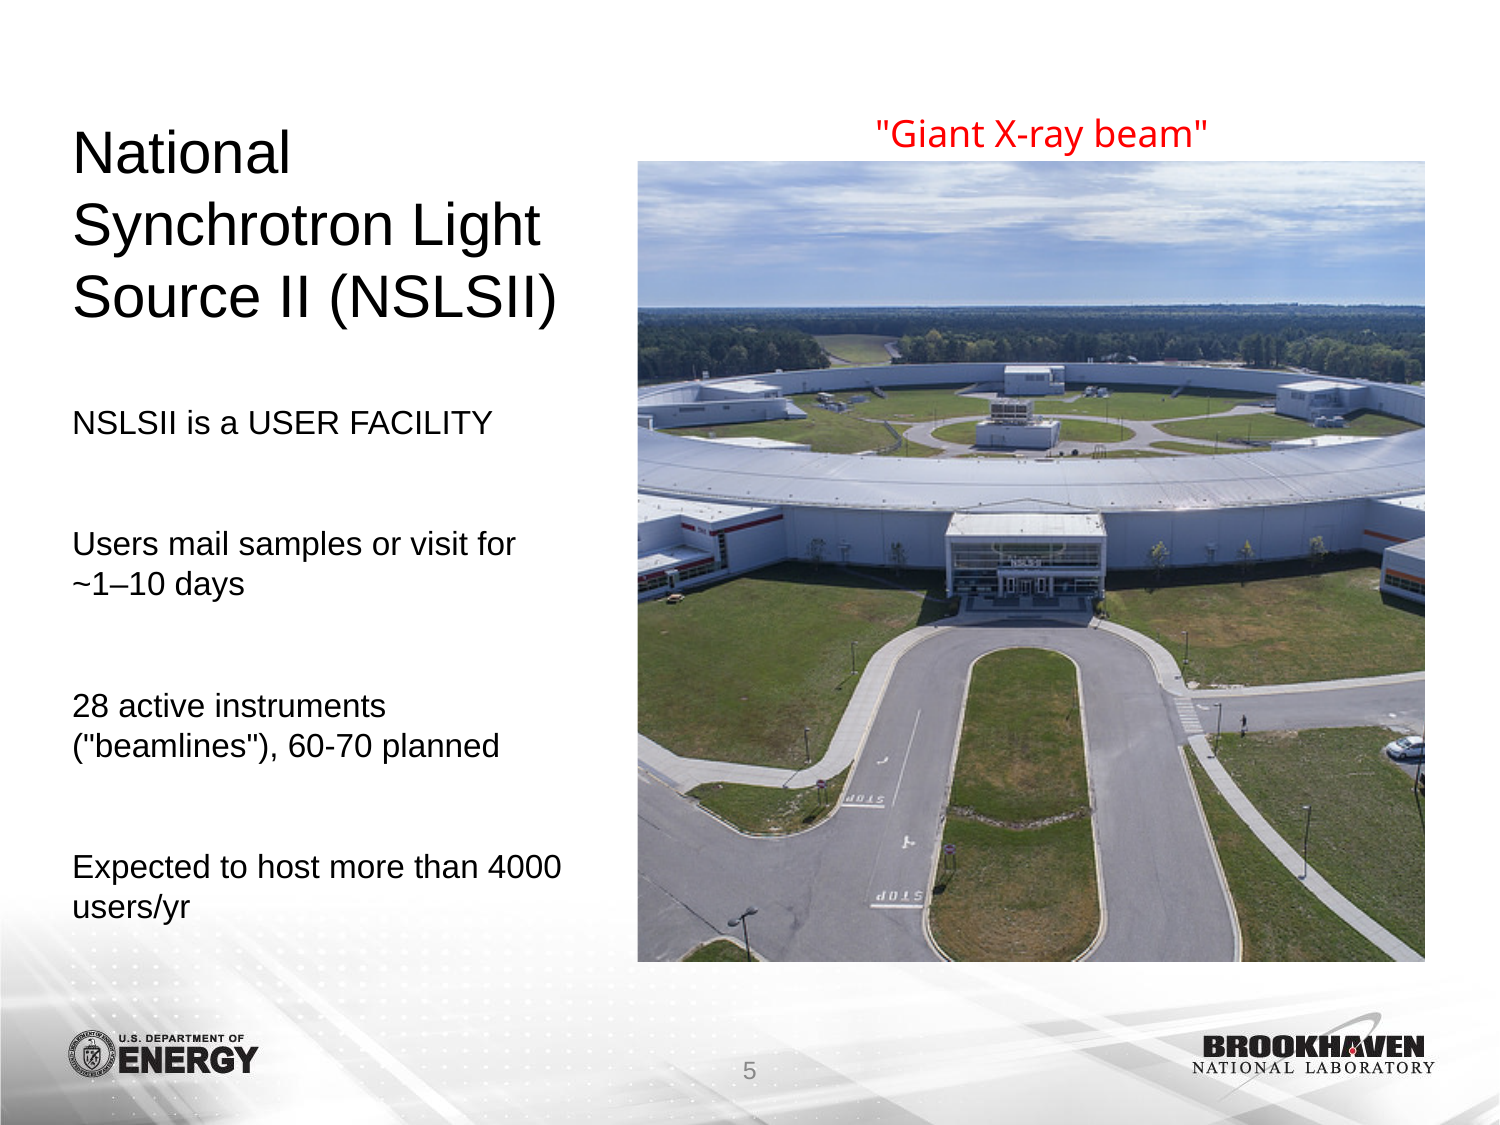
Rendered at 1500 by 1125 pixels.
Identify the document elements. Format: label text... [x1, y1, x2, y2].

picture [0, 0, 1500, 1125]
text_box NSLSII is a USER FACILITY Users mail samples or visit for ~1–10 days 28 active instruments ("beamlines"), 60-70 planned Expected to host more than 4000 users/yr [56, 337, 587, 963]
text_box <number> [581, 1039, 919, 1100]
text_box National Synchrotron Light Source II (NSLSII) [56, 74, 587, 337]
text_box "Giant X-ray beam" [859, 102, 1338, 164]
